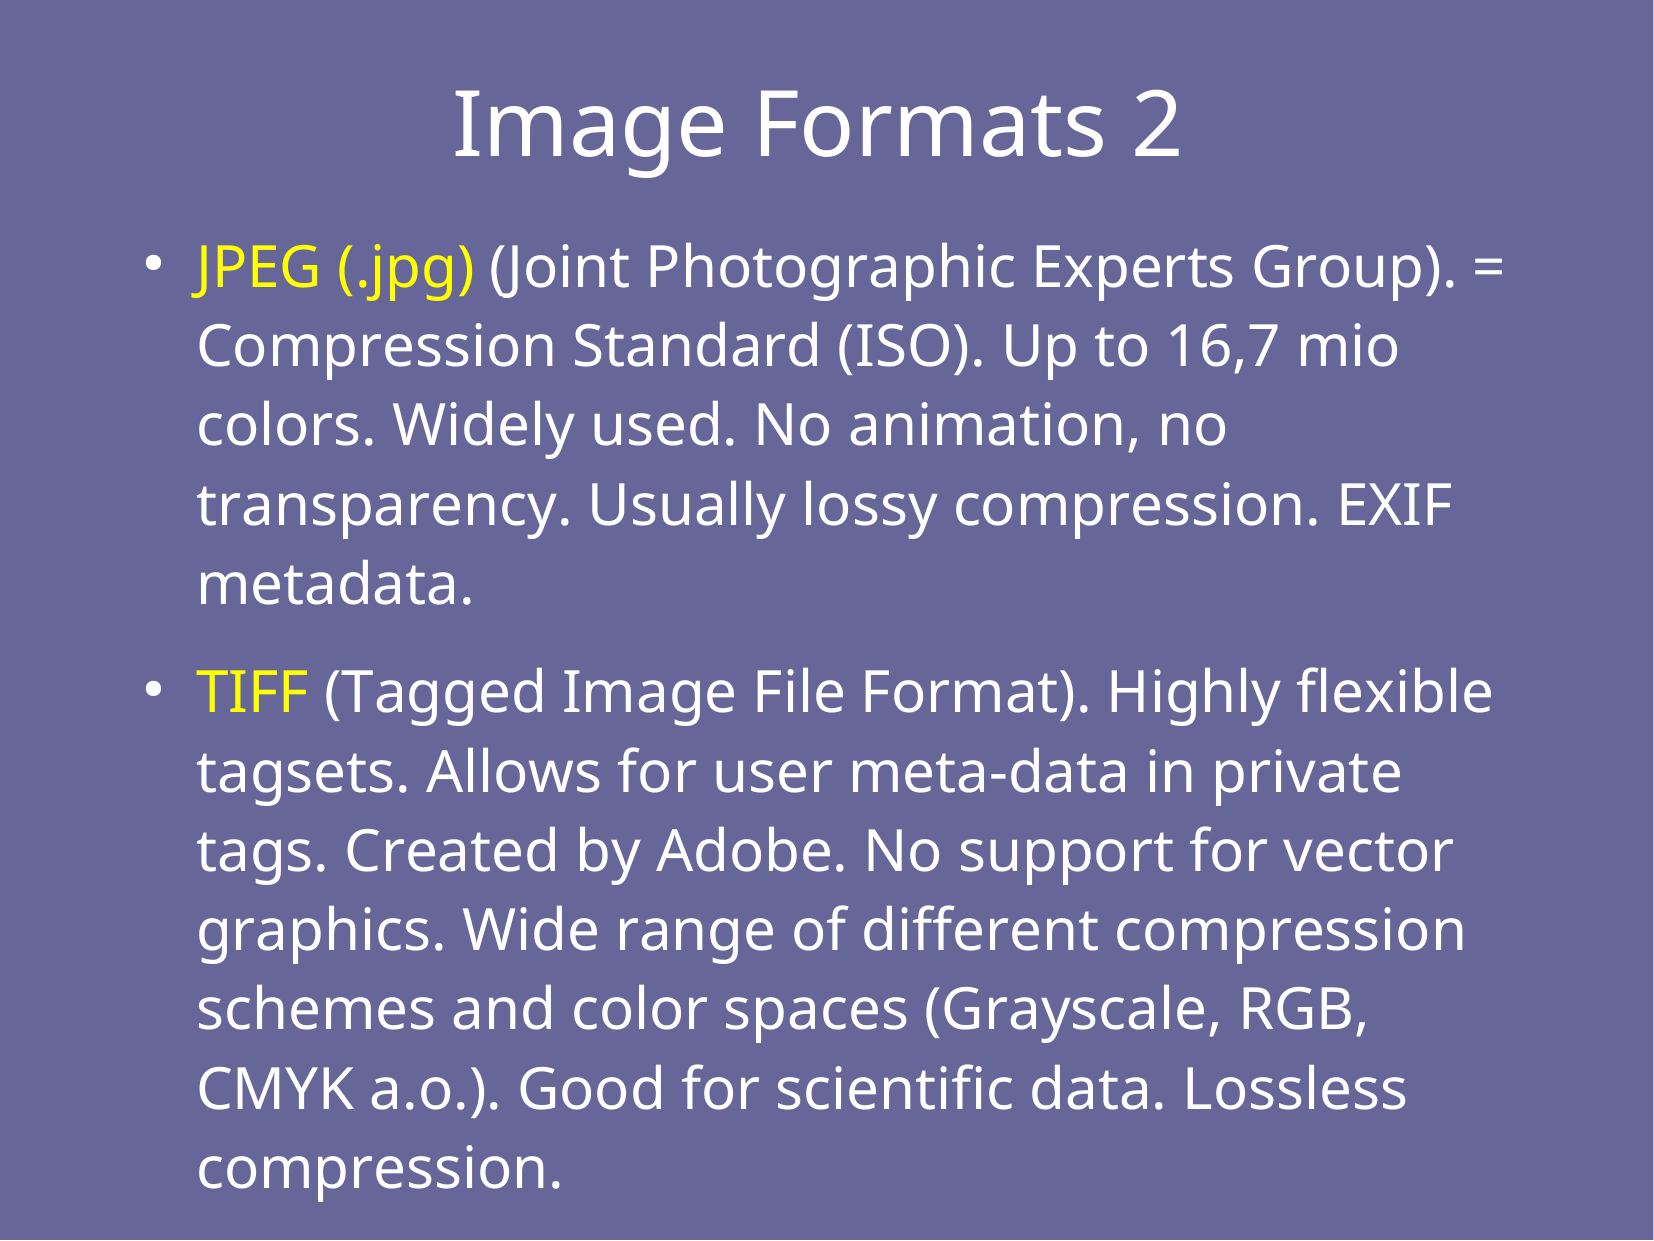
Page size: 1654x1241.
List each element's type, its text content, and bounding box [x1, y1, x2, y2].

title Image Formats 2 [112, 17, 1525, 226]
list JPEG (.jpg) (Joint Photographic Experts Group). = Compression Standard (ISO). Up to 16,7 mio colors. Widely used. No animation, no transparency. Usually lossy compression. EXIF metadata. TIFF (Tagged Image File Format). Highly flexible tagsets. Allows for user meta-data in private tags. Created by Adobe. No support for vector graphics. Wide range of different compression schemes and color spaces (Grayscale, RGB, CMYK a.o.). Good for scientific data. Lossless compression. [125, 225, 1538, 1113]
